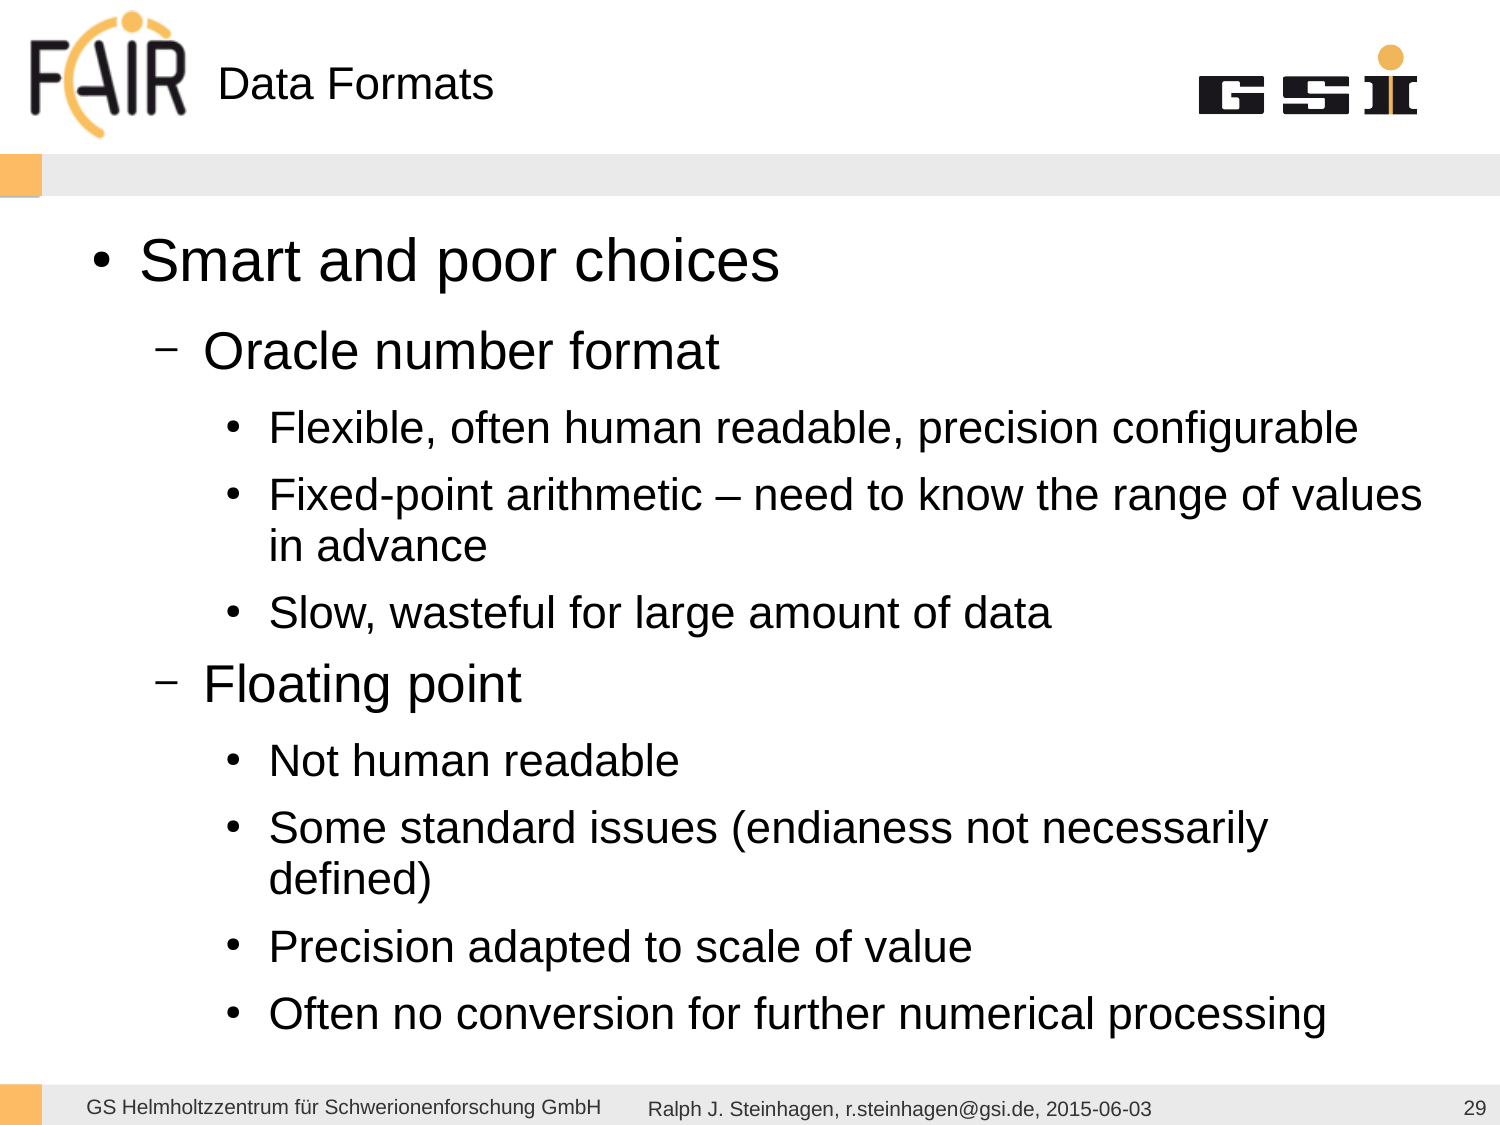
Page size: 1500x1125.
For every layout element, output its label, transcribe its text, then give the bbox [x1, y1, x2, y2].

list Smart and poor choices Oracle number format Flexible, often human readable, precision configurable Fixed-point arithmetic – need to know the range of values in advance Slow, wasteful for large amount of data Floating point Not human readable Some standard issues (endianess not necessarily defined) Precision adapted to scale of value Often no conversion for further numerical processing [75, 226, 1425, 1050]
picture [1197, 42, 1419, 117]
picture [30, 9, 187, 141]
title Data Formats [217, 20, 1109, 147]
